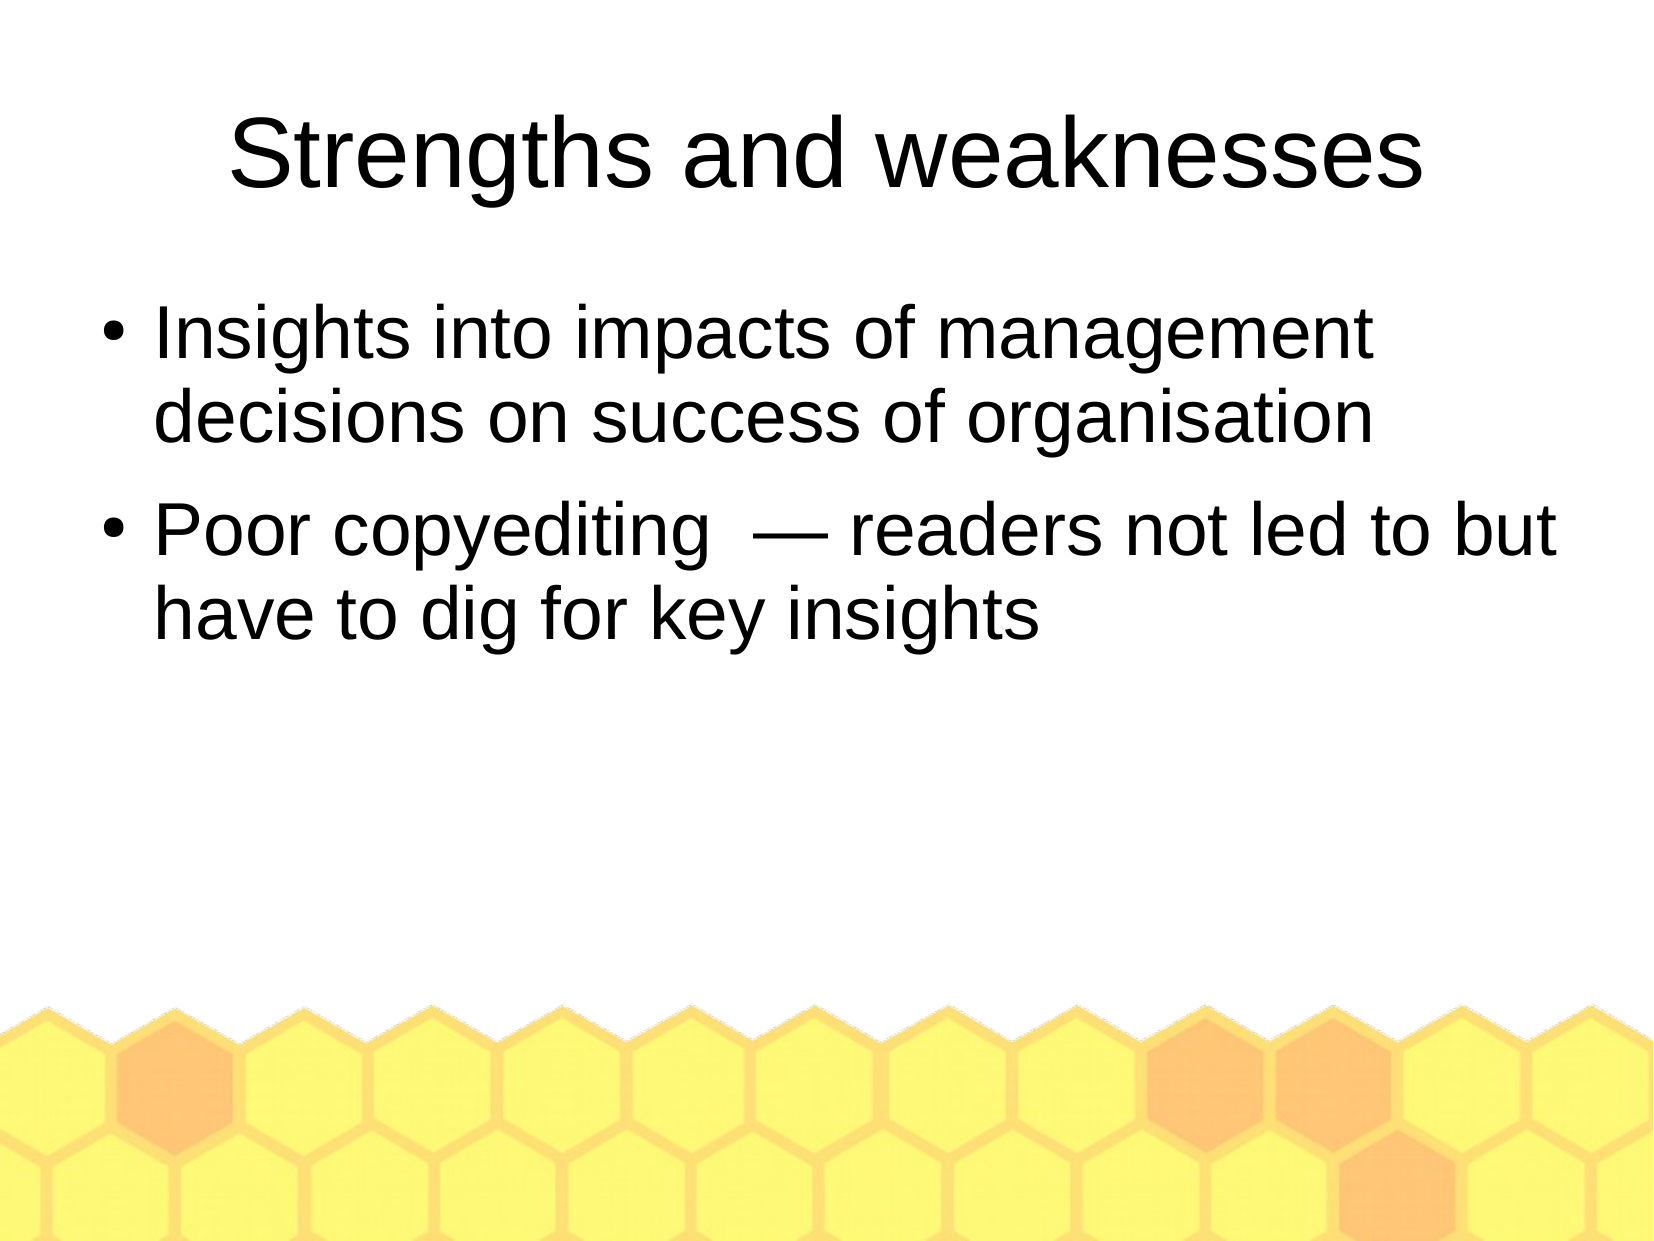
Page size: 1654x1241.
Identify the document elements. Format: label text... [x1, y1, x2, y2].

picture [0, 1001, 1654, 1241]
title Strengths and weaknesses [82, 49, 1571, 257]
list Insights into impacts of management decisions on success of organisation Poor copyediting — readers not led to but have to dig for key insights [82, 290, 1571, 1010]
